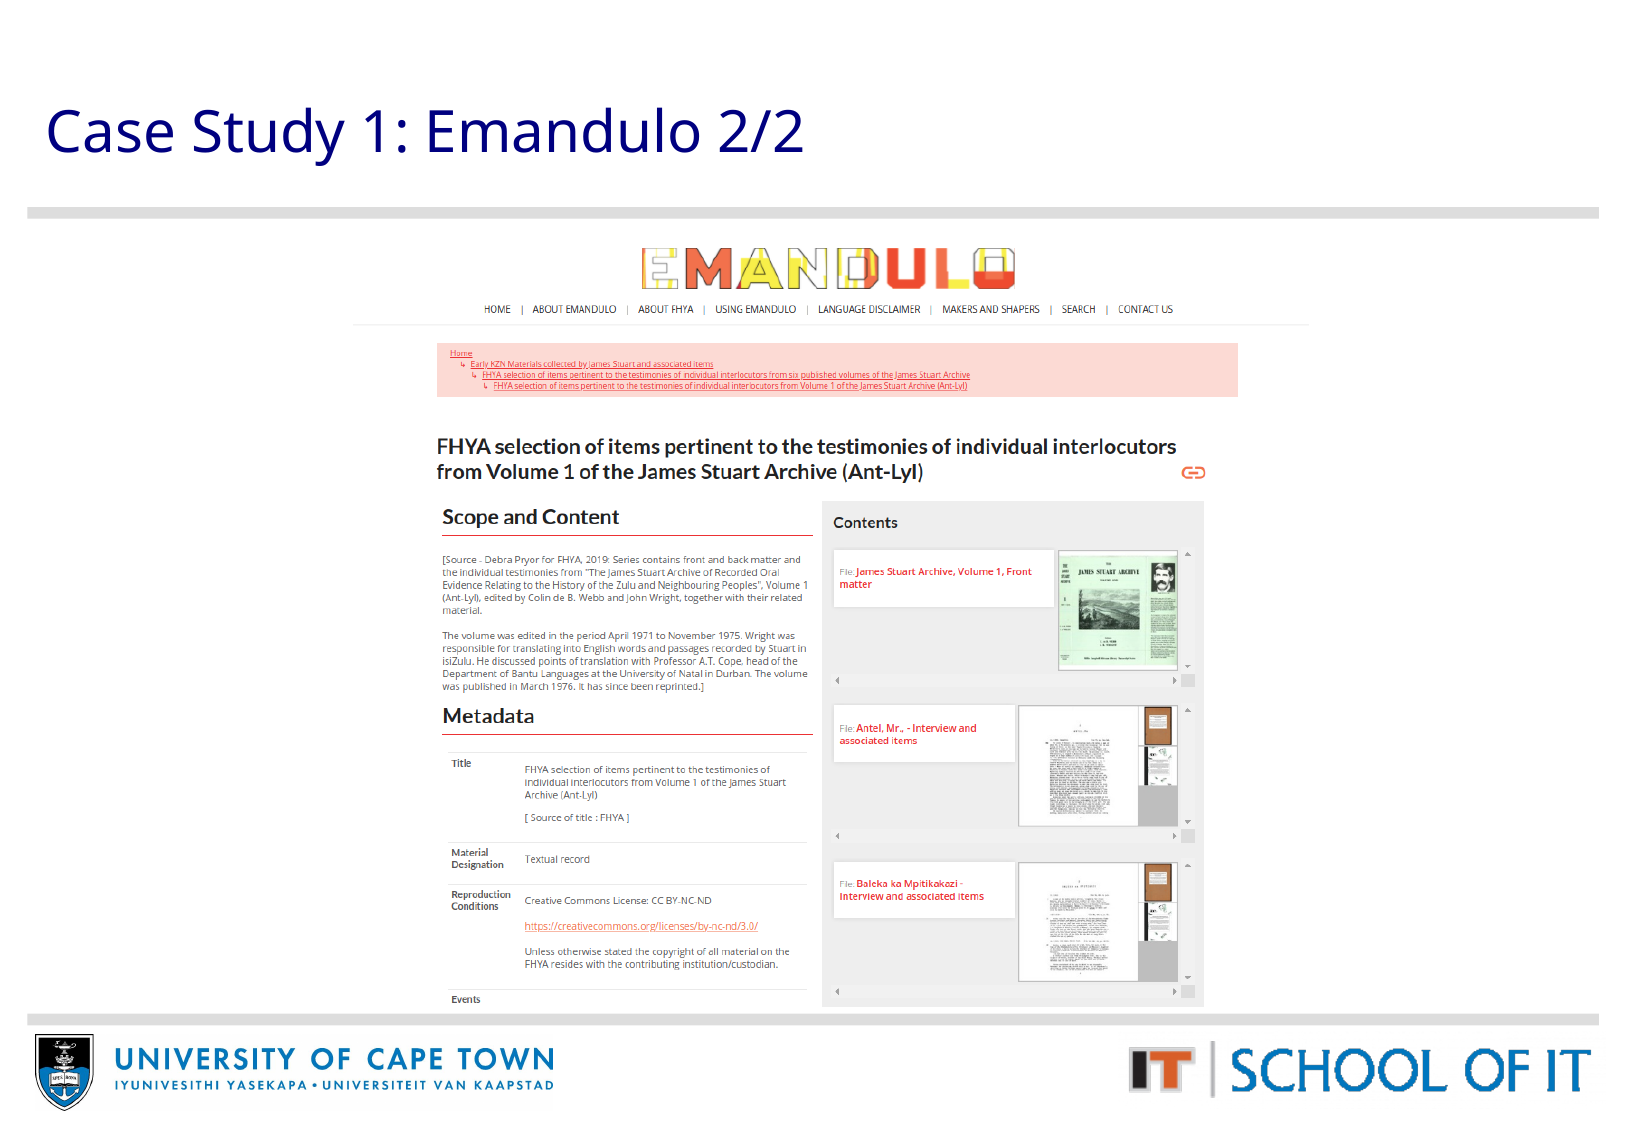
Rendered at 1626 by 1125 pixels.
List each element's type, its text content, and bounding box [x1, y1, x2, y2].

picture [35, 1034, 553, 1111]
picture [353, 239, 1309, 1007]
title Case Study 1: Emandulo 2/2 [45, 66, 1583, 194]
picture [1118, 1030, 1606, 1109]
